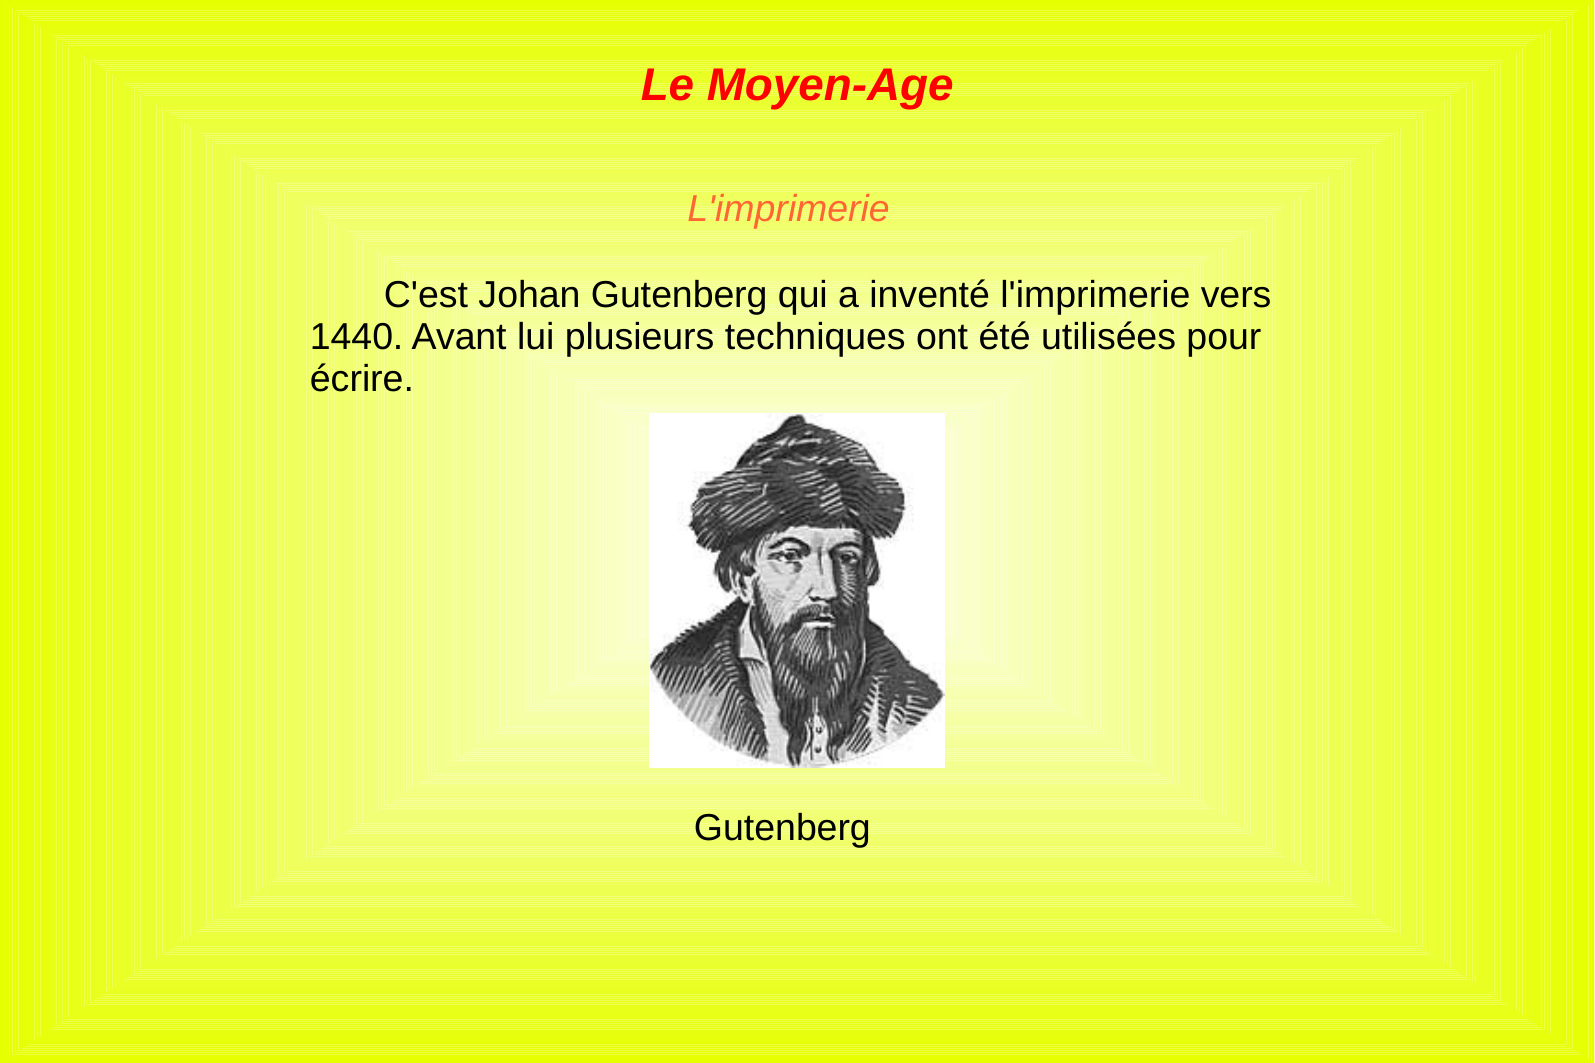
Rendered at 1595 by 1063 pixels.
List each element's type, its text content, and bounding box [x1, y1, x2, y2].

text_box L'imprimerie [672, 179, 1027, 237]
picture [649, 413, 945, 768]
text_box [236, 206, 1388, 264]
text_box C'est Johan Gutenberg qui a inventé l'imprimerie vers 1440. Avant lui plusieurs techniques ont été utilisées pour écrire. [295, 265, 1300, 407]
text_box Gutenberg [679, 799, 945, 857]
text_box Le Moyen-Age [413, 51, 1182, 119]
